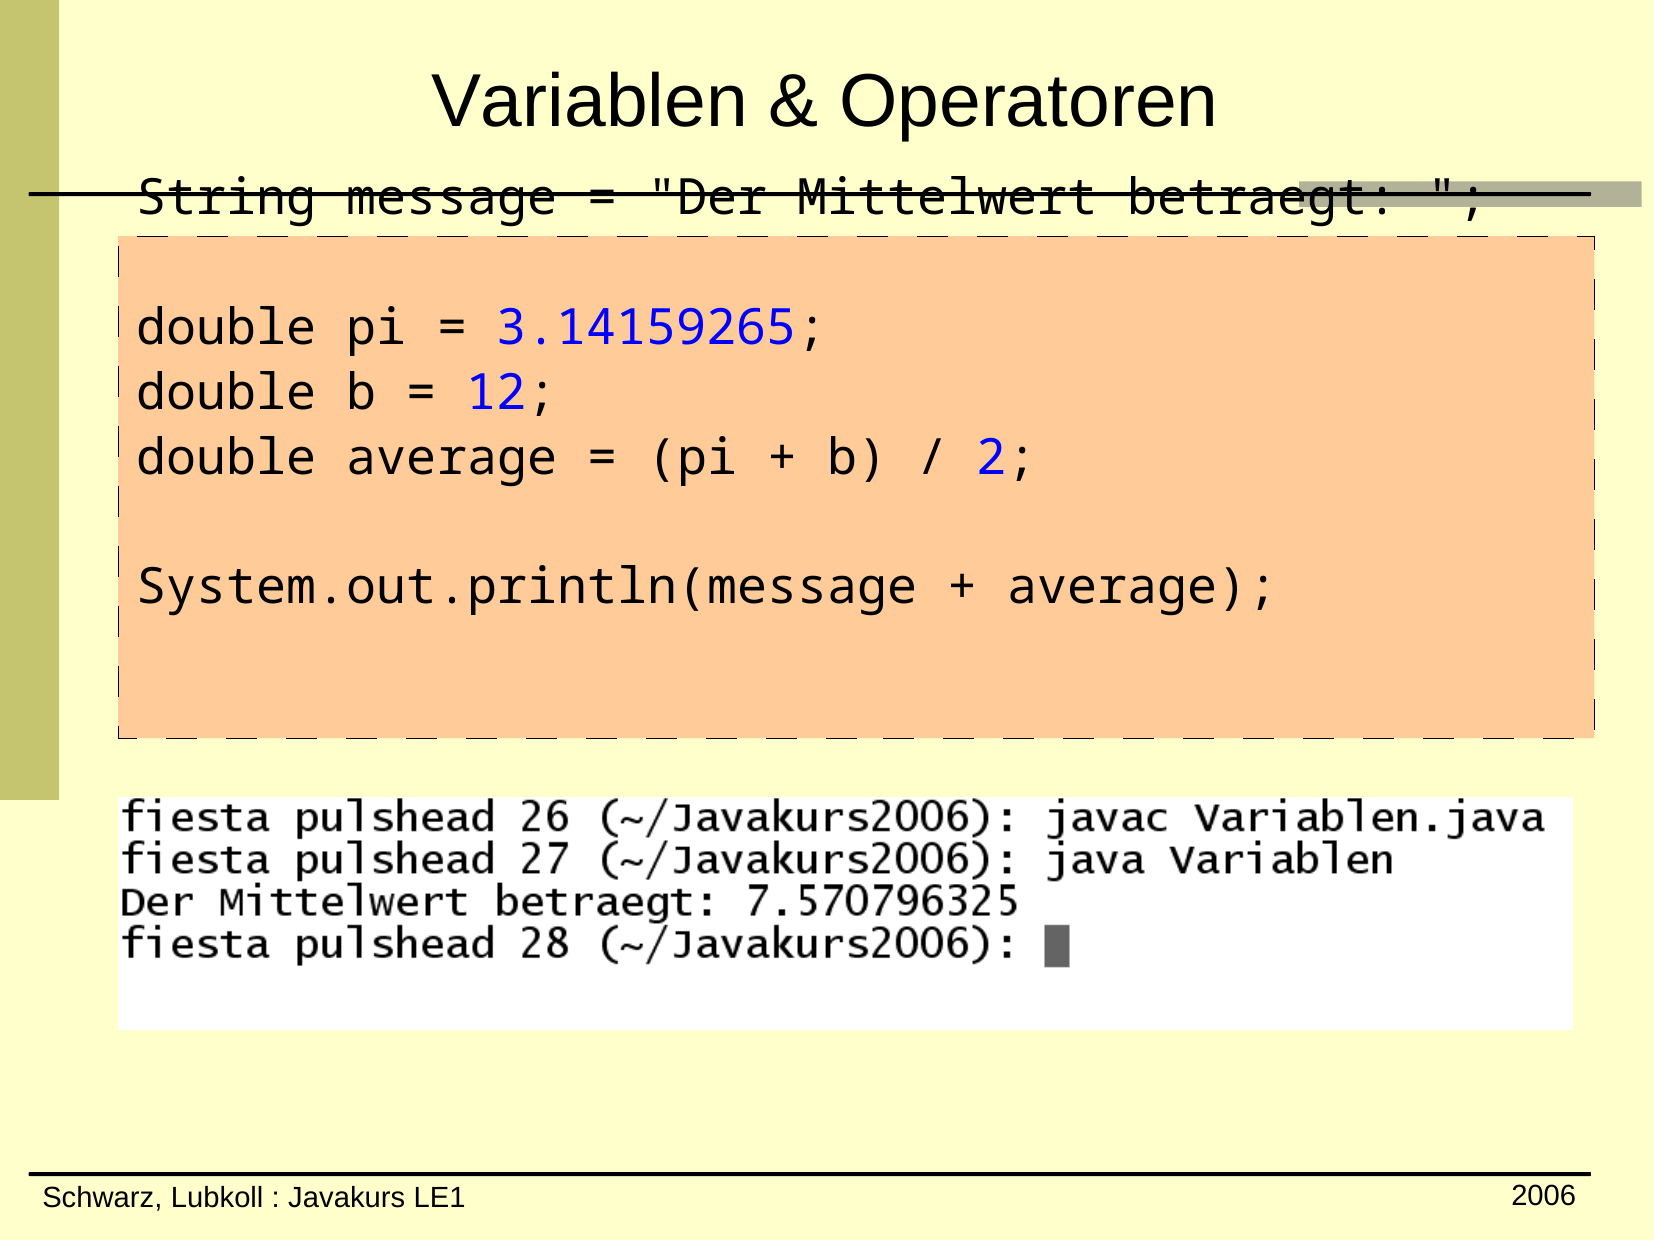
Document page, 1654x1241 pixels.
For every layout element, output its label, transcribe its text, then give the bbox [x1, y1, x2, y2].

title Variablen & Operatoren [119, 19, 1532, 188]
text_box String message = "Der Mittelwert betraegt: "; double pi = 3.14159265; double b = 12; double average = (pi + b) / 2; System.out.println(message + average); [118, 236, 1595, 739]
picture [118, 797, 1573, 1030]
